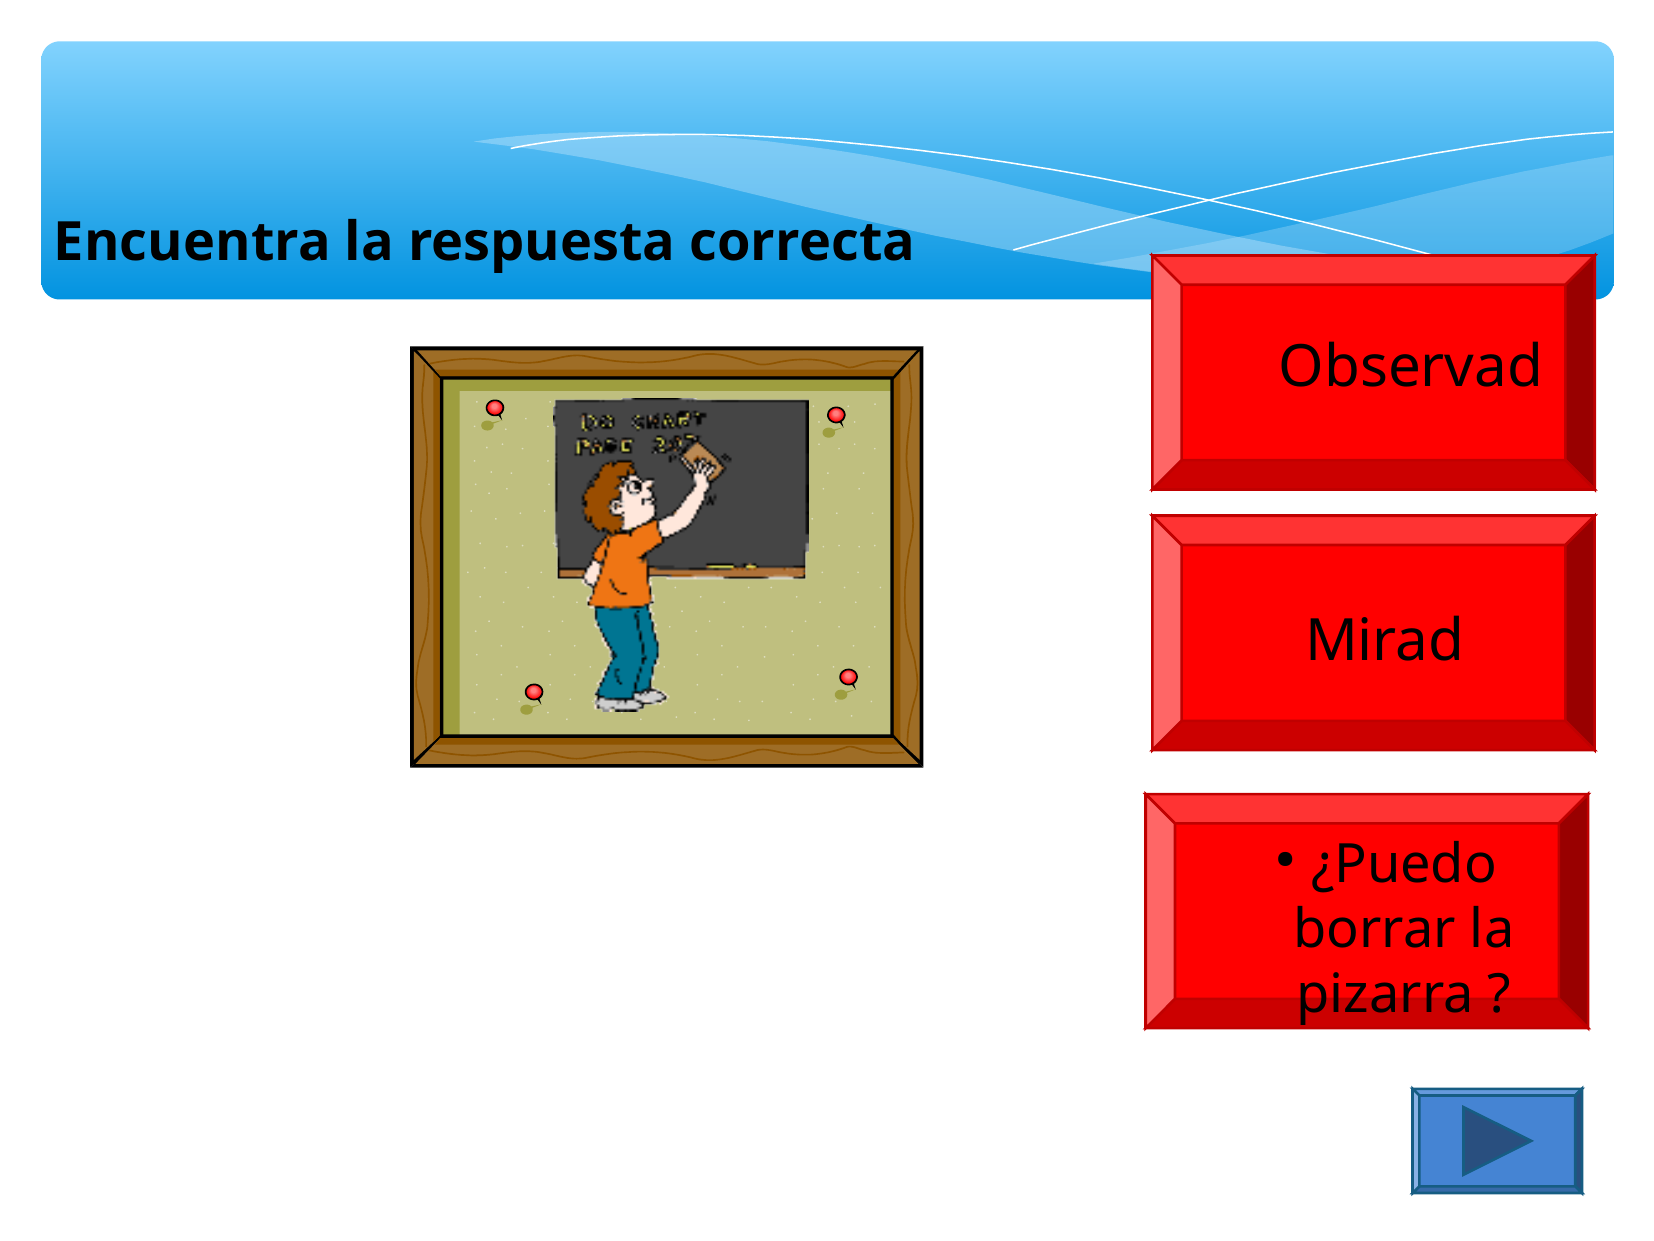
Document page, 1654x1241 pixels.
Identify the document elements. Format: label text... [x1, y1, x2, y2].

text_box ¿Puedo borrar la pizarra ? [1184, 820, 1589, 1031]
text_box [1146, 824, 1184, 1029]
text_box [1413, 1088, 1583, 1194]
text_box [1153, 255, 1595, 490]
text_box [1153, 515, 1595, 751]
text_box [1562, 794, 1589, 820]
text_box Observad [1191, 320, 1595, 407]
text_box Mirad [1165, 593, 1569, 680]
text_box Encuentra la respuesta correcta [39, 195, 1081, 286]
picture [410, 346, 924, 768]
